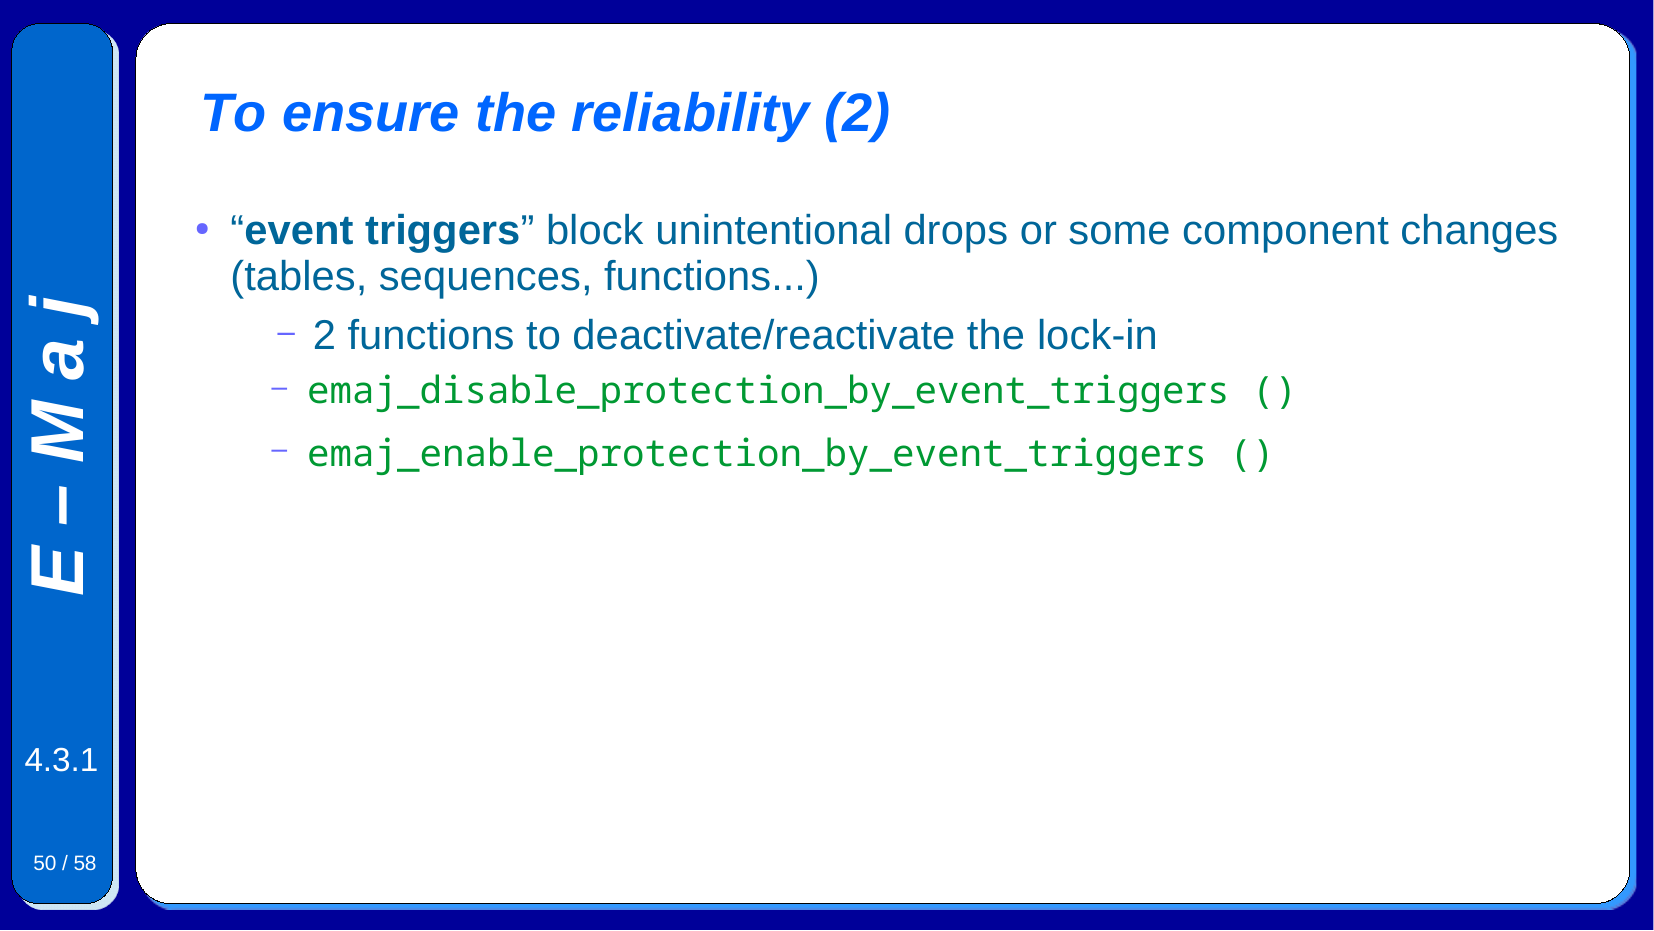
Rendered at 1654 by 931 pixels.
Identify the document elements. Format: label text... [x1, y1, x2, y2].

list “event triggers” block unintentional drops or some component changes (tables, sequences, functions...) 2 functions to deactivate/reactivate the lock-in emaj_disable_protection_by_event_triggers () emaj_enable_protection_by_event_triggers () [177, 206, 1587, 827]
title To ensure the reliability (2) [200, 34, 1575, 191]
